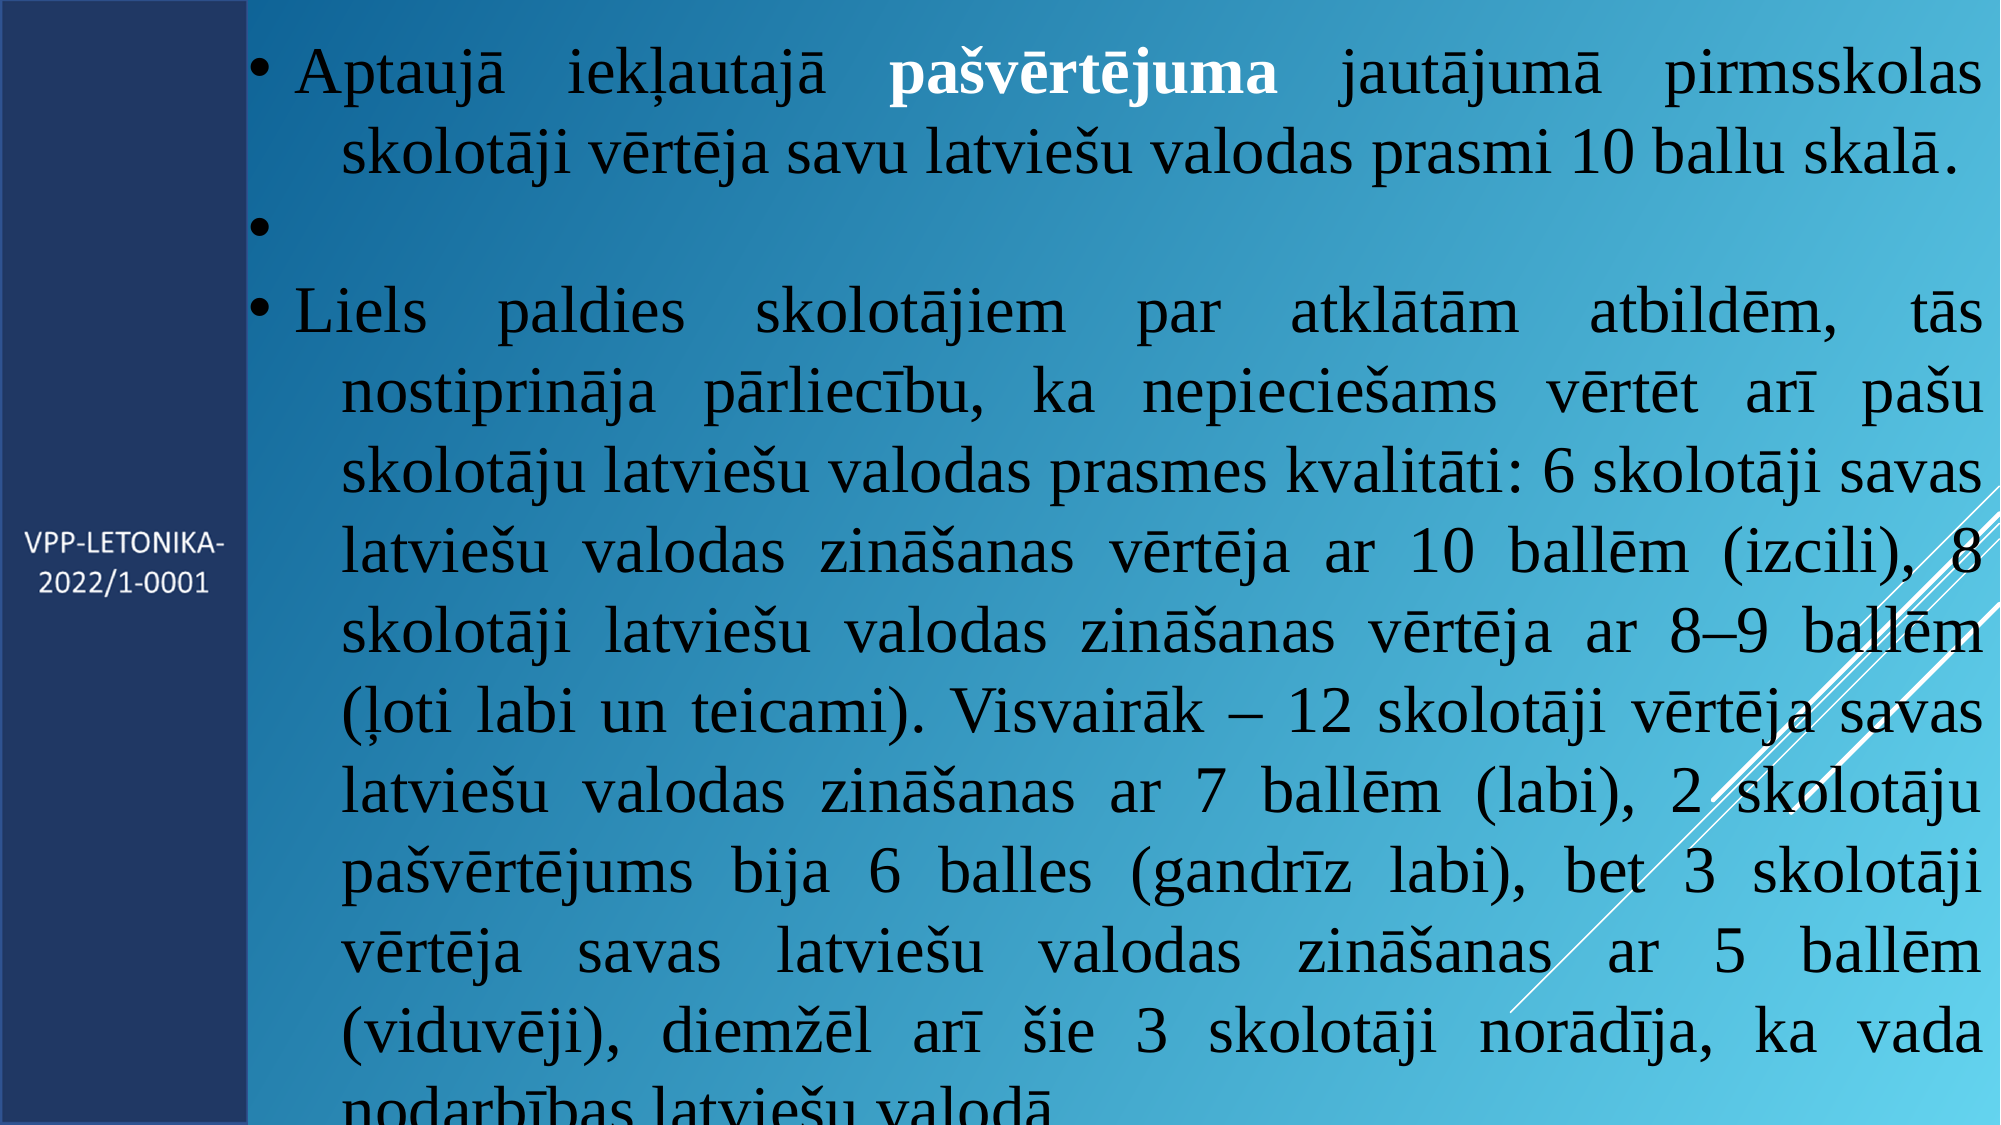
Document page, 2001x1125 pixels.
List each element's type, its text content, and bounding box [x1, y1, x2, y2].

text_box Aptaujā iekļautajā pašvērtējuma jautājumā pirmsskolas skolotāji vērtēja savu latviešu valodas prasmi 10 ballu skalā. Liels paldies skolotājiem par atklātām atbildēm, tās nostiprināja pārliecību, ka nepieciešams vērtēt arī pašu skolotāju latviešu valodas prasmes kvalitāti: 6 skolotāji savas latviešu valodas zināšanas vērtēja ar 10 ballēm (izcili), 8 skolotāji latviešu valodas zināšanas vērtēja ar 8–9 ballēm (ļoti labi un teicami). Visvairāk – 12 skolotāji vērtēja savas latviešu valodas zināšanas ar 7 ballēm (labi), 2 skolotāju pašvērtējums bija 6 balles (gandrīz labi), bet 3 skolotāji vērtēja savas latviešu valodas zināšanas ar 5 ballēm (viduvēji), diemžēl arī šie 3 skolotāji norādīja, ka vada nodarbības latviešu valodā. [248, 19, 2000, 1125]
picture [0, 0, 248, 1125]
